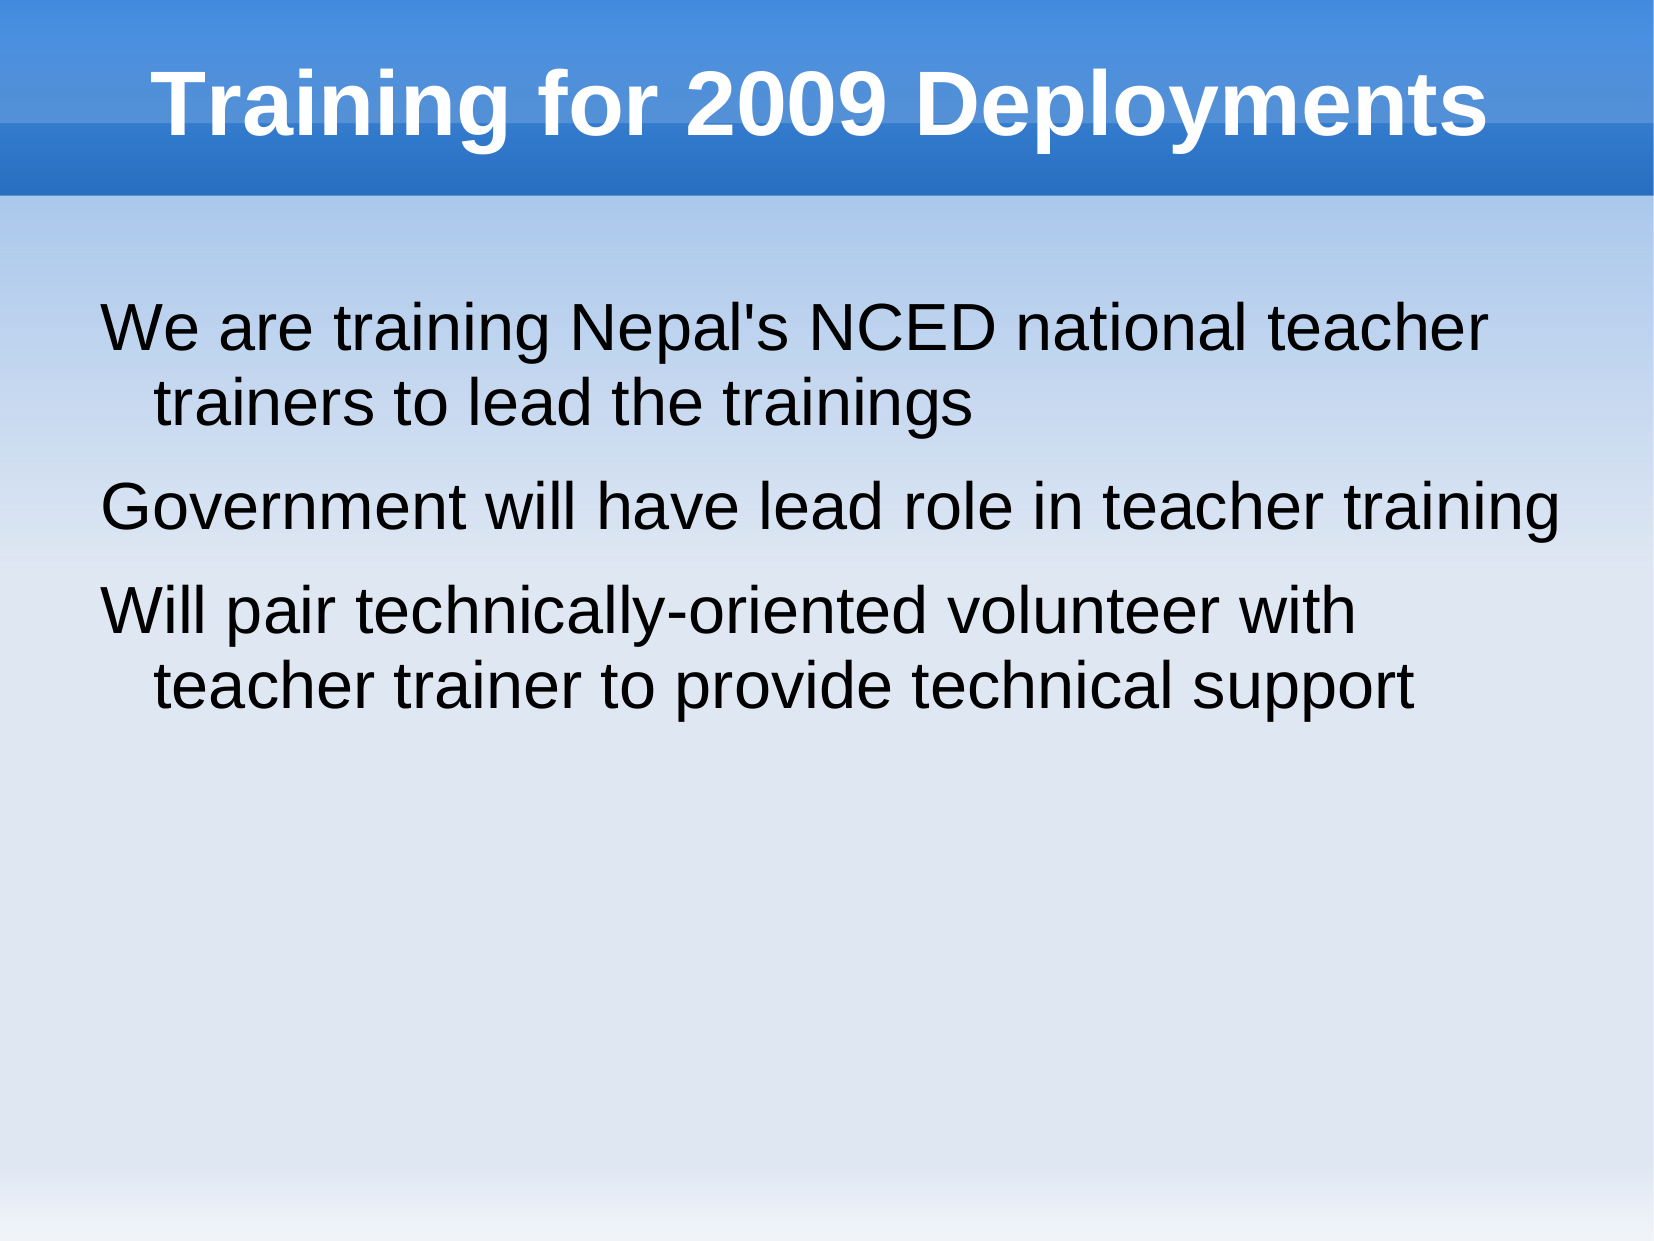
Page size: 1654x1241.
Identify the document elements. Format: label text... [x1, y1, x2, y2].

title Training for 2009 Deployments [76, 7, 1565, 200]
list We are training Nepal's NCED national teacher trainers to lead the trainings Government will have lead role in teacher training Will pair technically-oriented volunteer with teacher trainer to provide technical support [82, 290, 1571, 1094]
picture [0, 0, 1654, 1241]
